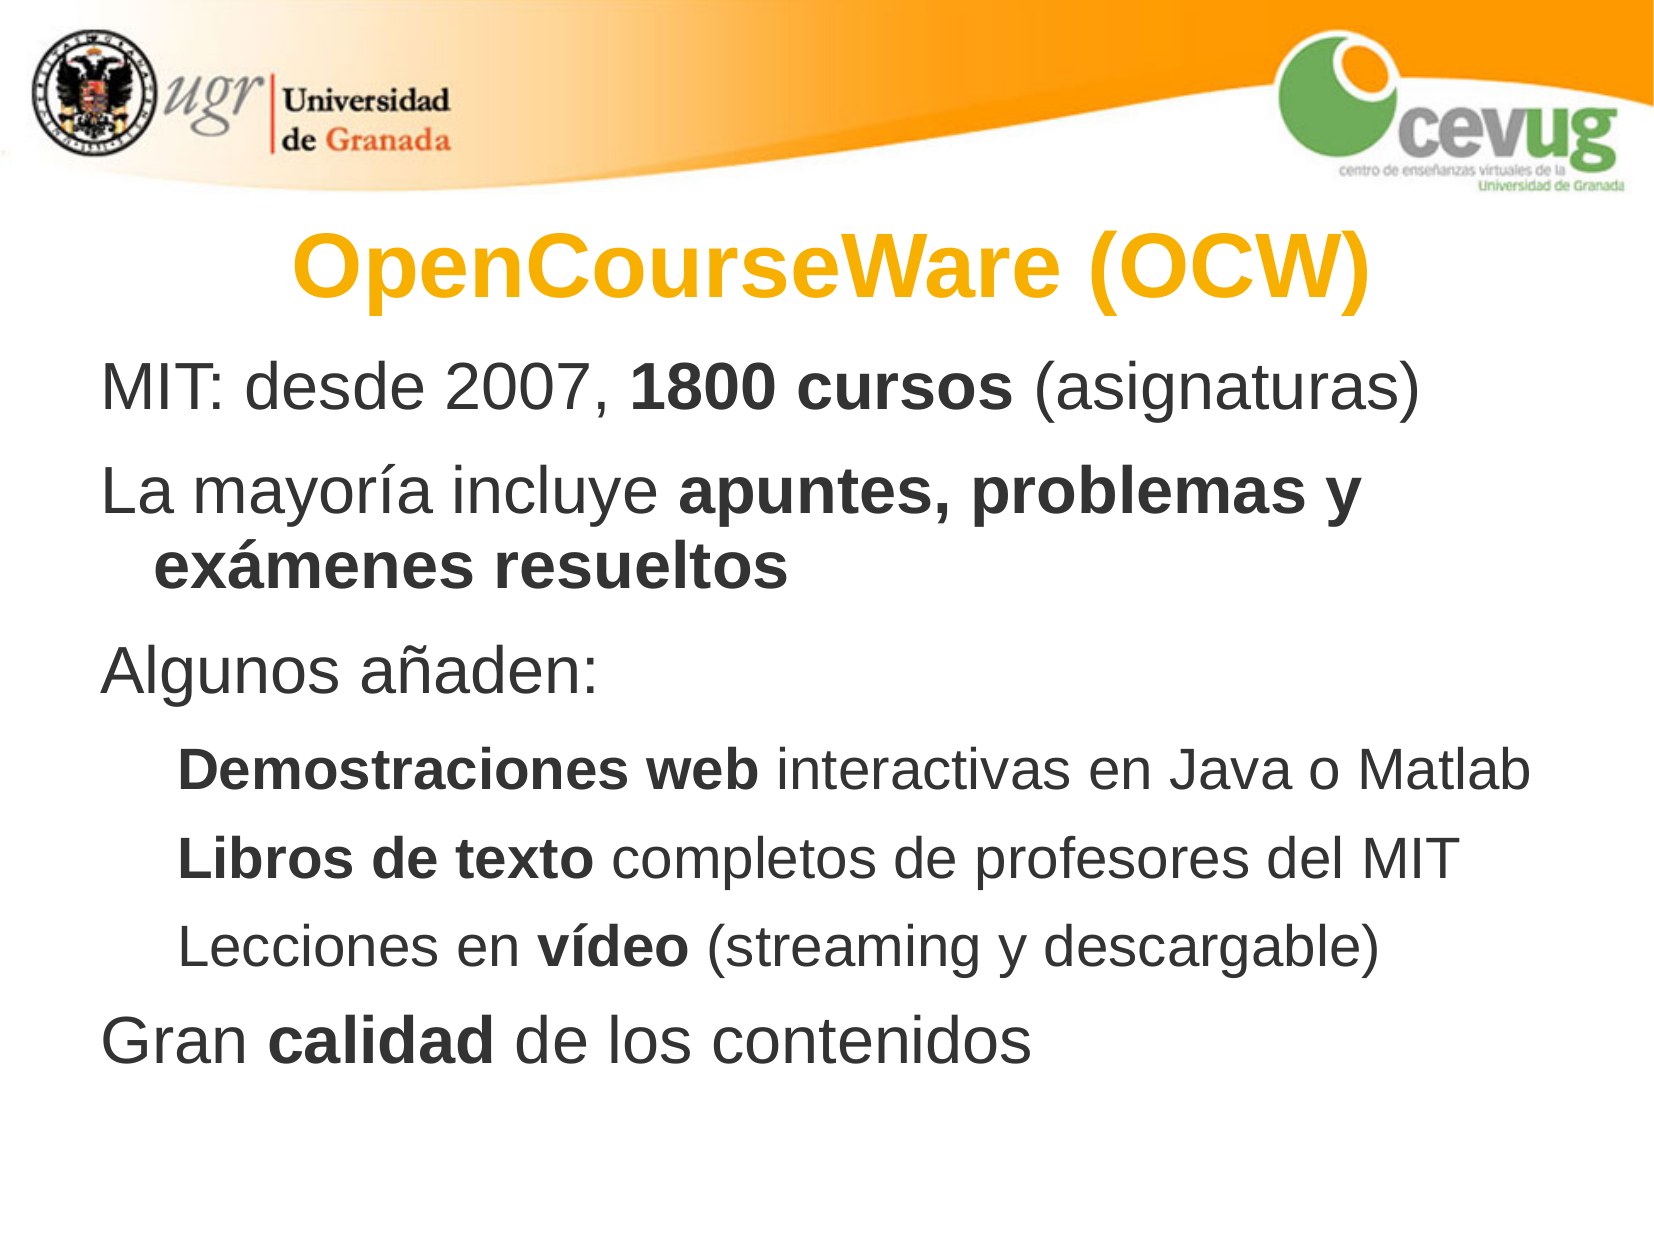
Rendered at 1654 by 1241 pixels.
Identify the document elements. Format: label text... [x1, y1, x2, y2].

list MIT: desde 2007, 1800 cursos (asignaturas) La mayoría incluye apuntes, problemas y exámenes resueltos Algunos añaden: Demostraciones web interactivas en Java o Matlab Libros de texto completos de profesores del MIT Lecciones en vídeo (streaming y descargable) Gran calidad de los contenidos [82, 349, 1571, 1168]
title OpenCourseWare (OCW) [88, 177, 1577, 355]
